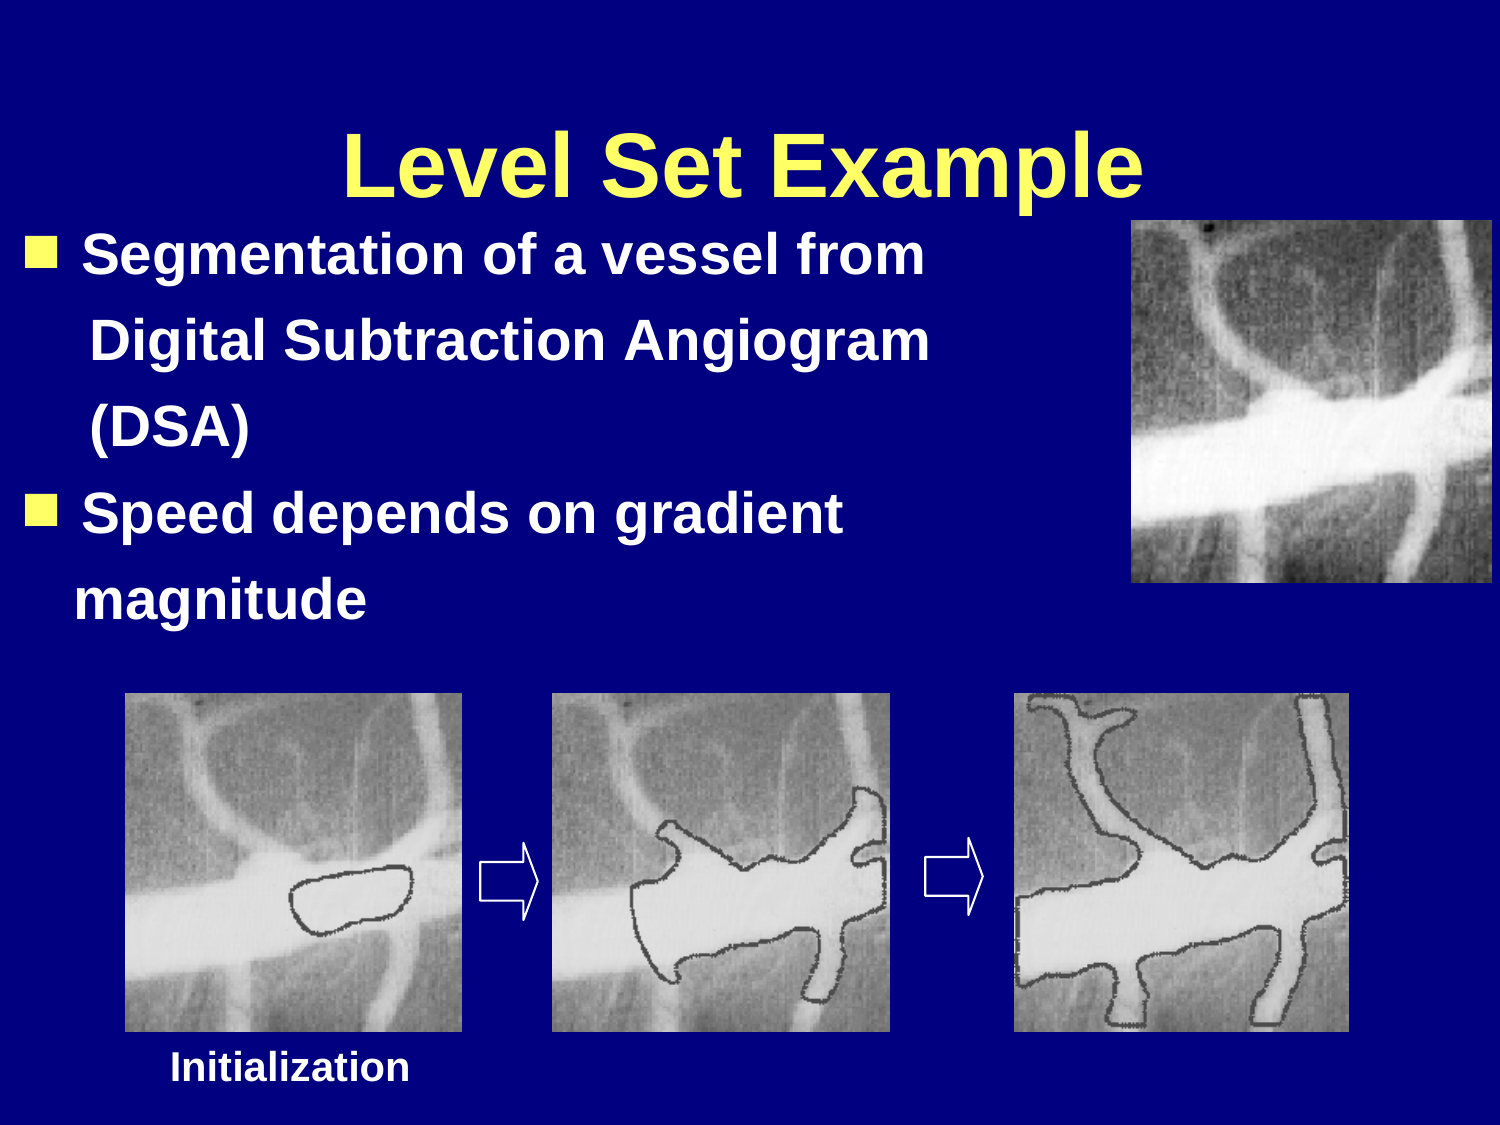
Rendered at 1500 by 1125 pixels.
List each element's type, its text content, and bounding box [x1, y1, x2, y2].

list Segmentation of a vessel from Digital Subtraction Angiogram (DSA) Speed depends on gradient magnitude [9, 209, 1367, 1125]
text_box Initialization [142, 1032, 438, 1105]
picture [1014, 693, 1349, 1032]
picture [1131, 220, 1492, 584]
picture [552, 693, 890, 1032]
title Level Set Example [99, 37, 1388, 220]
picture [125, 693, 462, 1032]
